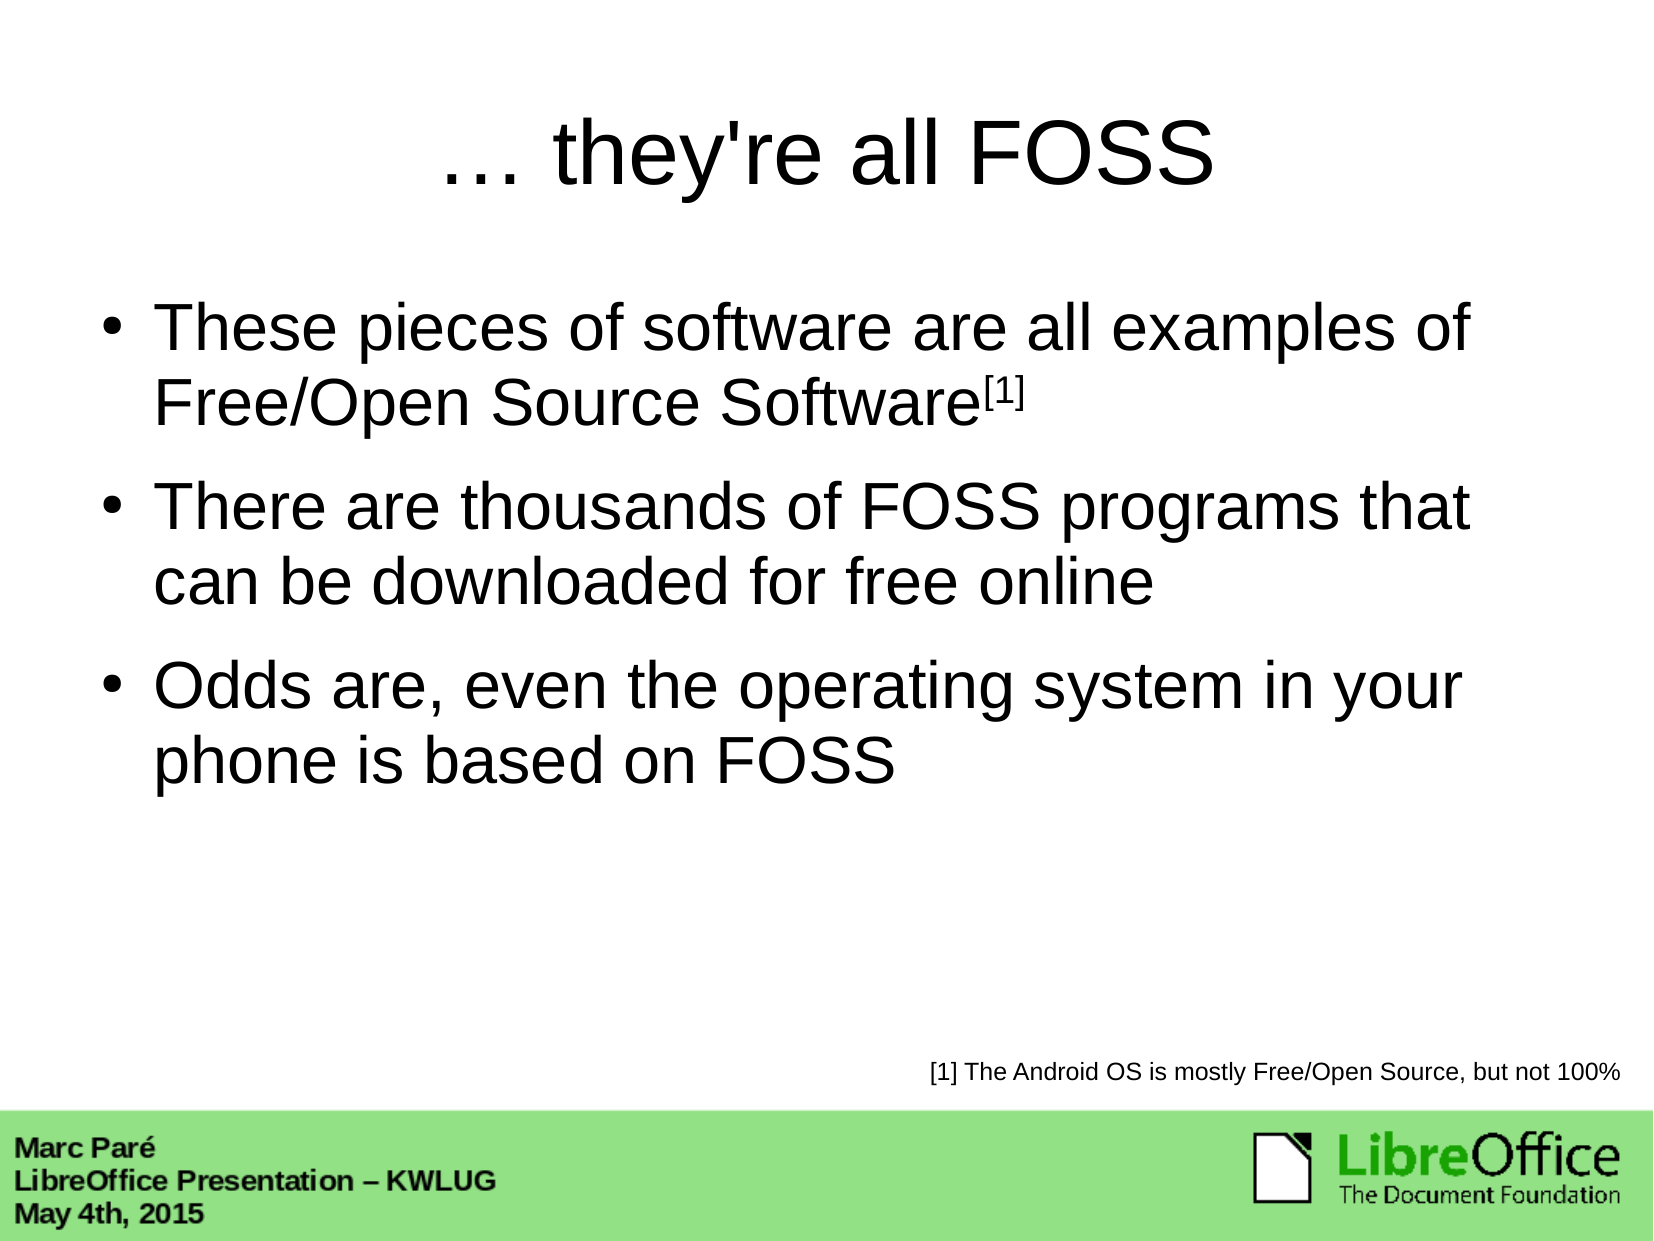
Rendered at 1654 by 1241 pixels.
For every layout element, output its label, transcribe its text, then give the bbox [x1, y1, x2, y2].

text_box [1] The Android OS is mostly Free/Open Source, but not 100% [915, 1050, 1653, 1122]
picture [0, 0, 1654, 1241]
list These pieces of software are all examples of Free/Open Source Software[1] There are thousands of FOSS programs that can be downloaded for free online Odds are, even the operating system in your phone is based on FOSS [82, 290, 1571, 1010]
title … they're all FOSS [82, 49, 1571, 257]
